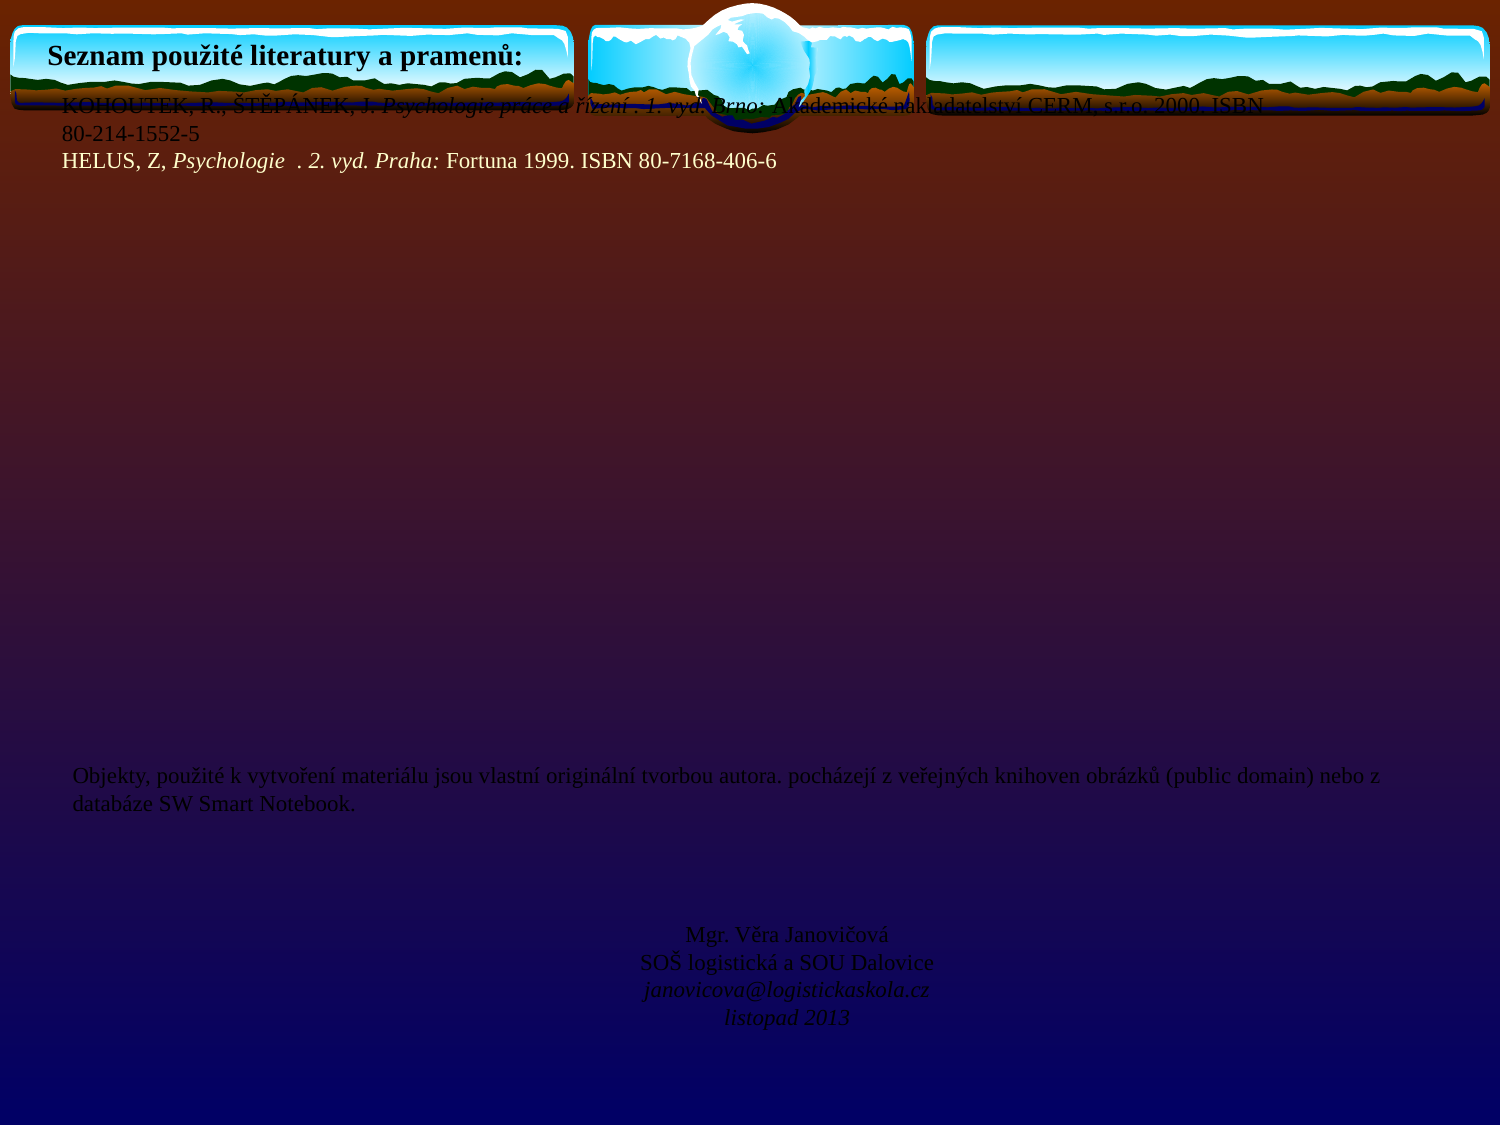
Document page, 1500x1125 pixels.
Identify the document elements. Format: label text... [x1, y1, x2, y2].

text_box Seznam použité literatury a pramenů: [33, 29, 762, 79]
text_box KOHOUTEK, R., ŠTĚPÁNEK, J. Psychologie práce a řízení . 1. vyd. Brno: Akademické nakladatelství CERM, s.r.o. 2000. ISBN 80-214-1552-5 HELUS, Z, Psychologie . 2. vyd. Praha: Fortuna 1999. ISBN 80-7168-406-6 [48, 84, 1310, 237]
text_box Mgr. Věra Janovičová SOŠ logistická a SOU Dalovice janovicova@logistickaskola.cz listopad 2013 [494, 913, 1080, 1039]
text_box Objekty, použité k vytvoření materiálu jsou vlastní originální tvorbou autora. pocházejí z veřejných knihoven obrázků (public domain) nebo z databáze SW Smart Notebook. [58, 753, 1442, 823]
